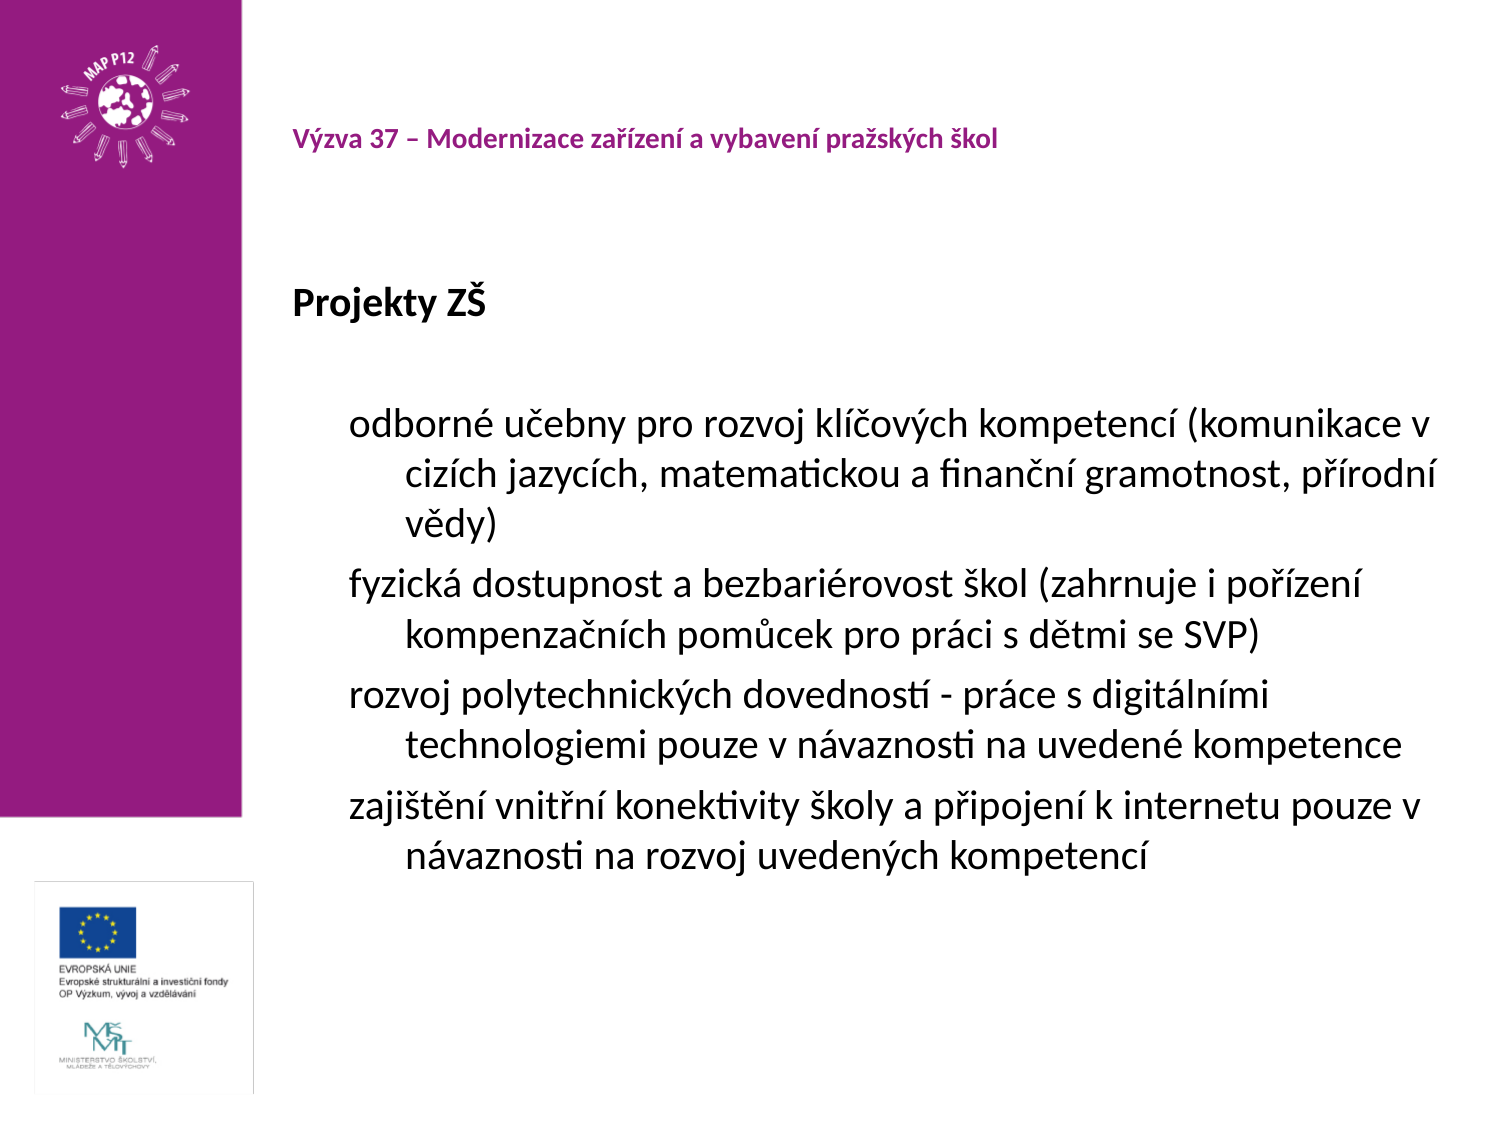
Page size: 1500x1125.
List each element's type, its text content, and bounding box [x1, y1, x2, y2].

list Projekty ZŠ odborné učebny pro rozvoj klíčových kompetencí (komunikace v cizích jazycích, matematickou a finanční gramotnost, přírodní vědy) fyzická dostupnost a bezbariérovost škol (zahrnuje i pořízení kompenzačních pomůcek pro práci s dětmi se SVP) rozvoj polytechnických dovedností - práce s digitálními technologiemi pouze v návaznosti na uvedené kompetence zajištění vnitřní konektivity školy a připojení k internetu pouze v návaznosti na rozvoj uvedených kompetencí [277, 267, 1459, 1035]
title Výzva 37 – Modernizace zařízení a vybavení pražských škol [277, 42, 1453, 231]
